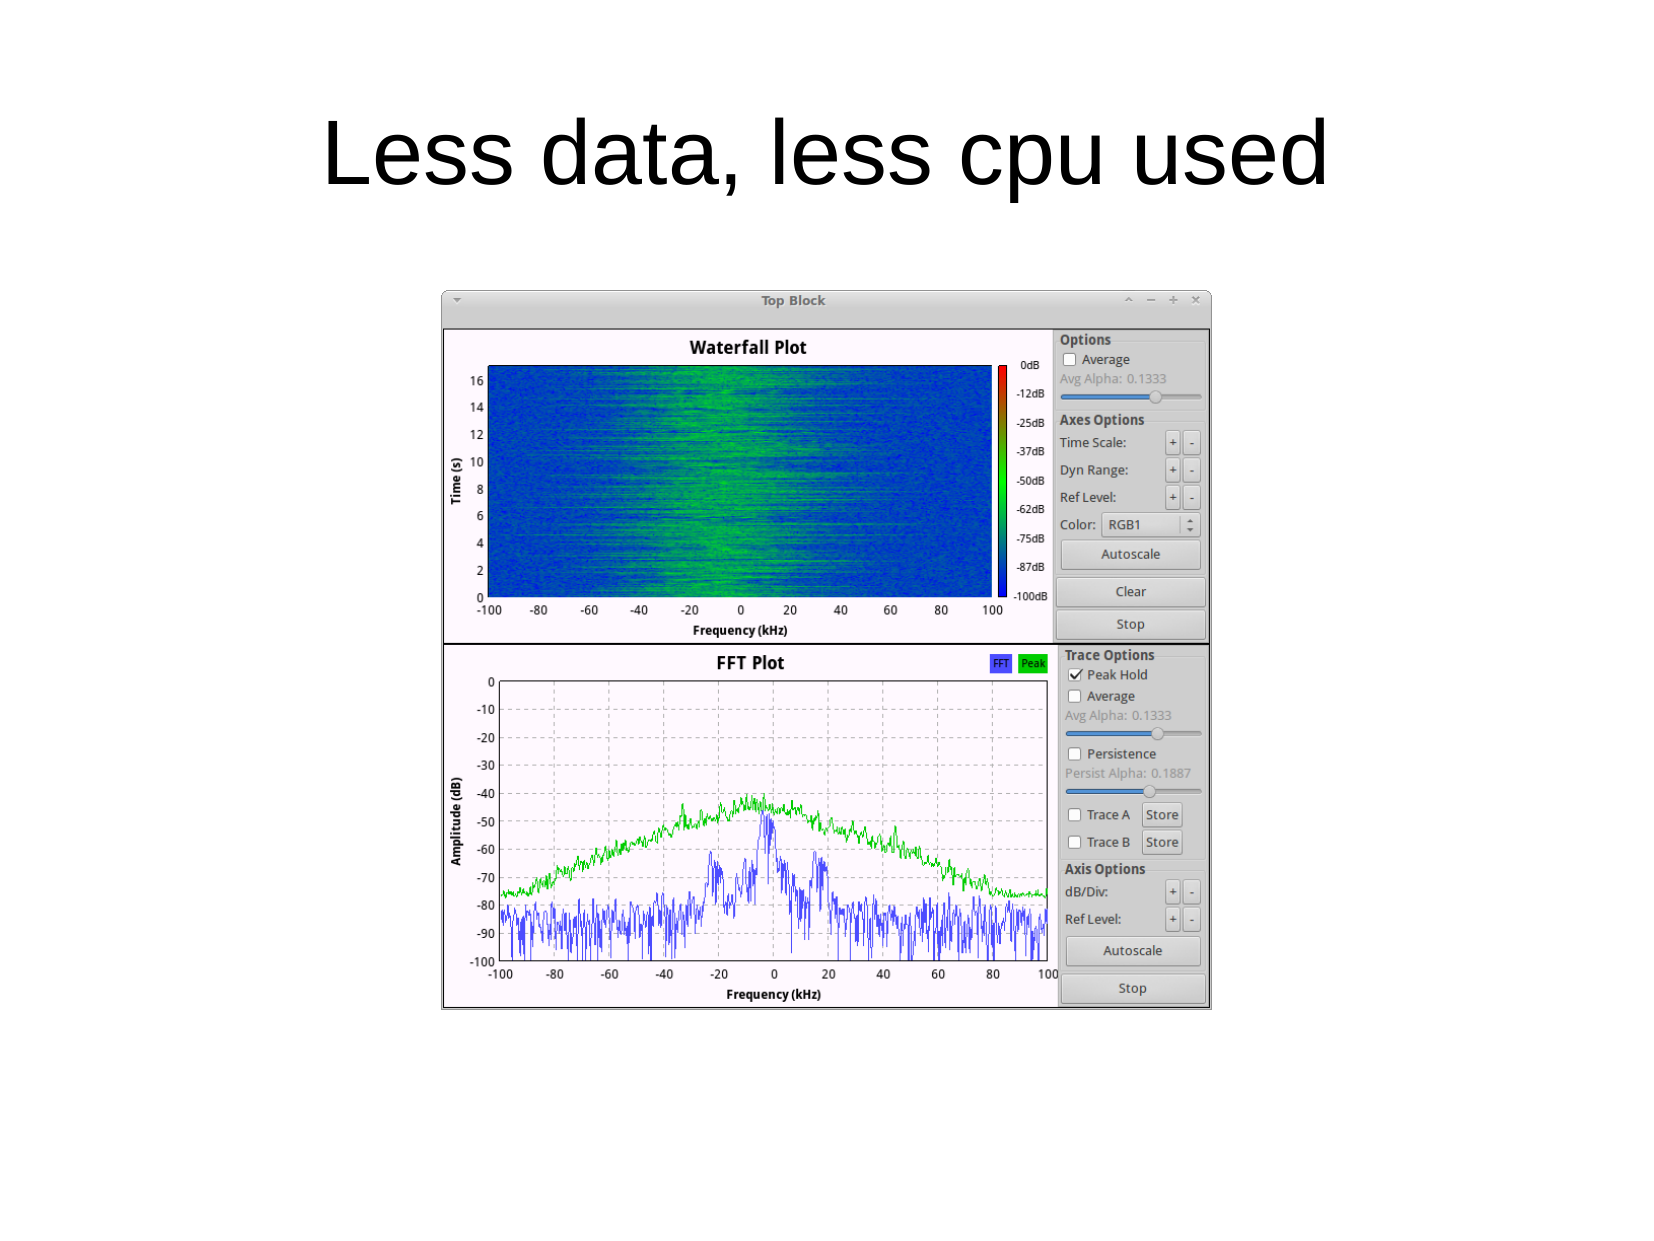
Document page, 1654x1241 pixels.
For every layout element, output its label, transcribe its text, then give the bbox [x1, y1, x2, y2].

title Less data, less cpu used [82, 49, 1571, 257]
picture [441, 290, 1212, 1010]
